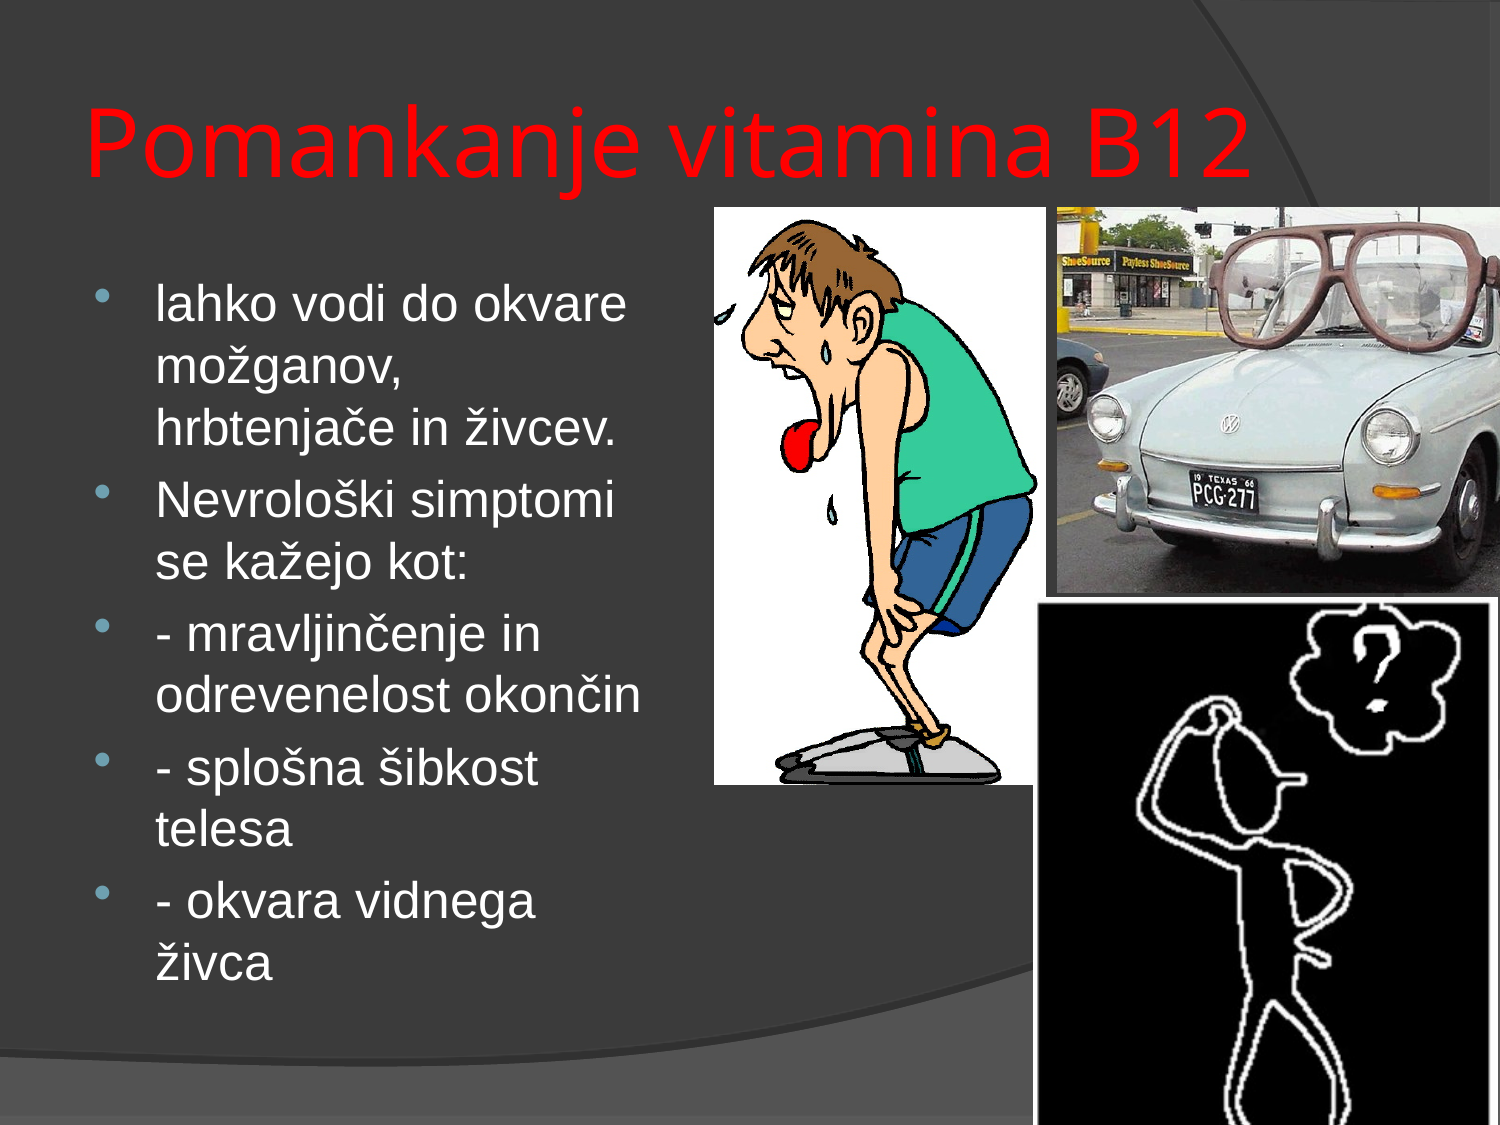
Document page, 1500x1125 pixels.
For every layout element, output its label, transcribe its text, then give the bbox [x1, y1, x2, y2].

picture [1057, 207, 1500, 593]
picture [714, 207, 1498, 1125]
title Pomankanje vitamina B12 [75, 45, 1300, 233]
list lahko vodi do okvare možganov, hrbtenjače in živcev. Nevrološki simptomi se kažejo kot: - mravljinčenje in odrevenelost okončin - splošna šibkost telesa - okvara vidnega živca [75, 262, 675, 1005]
